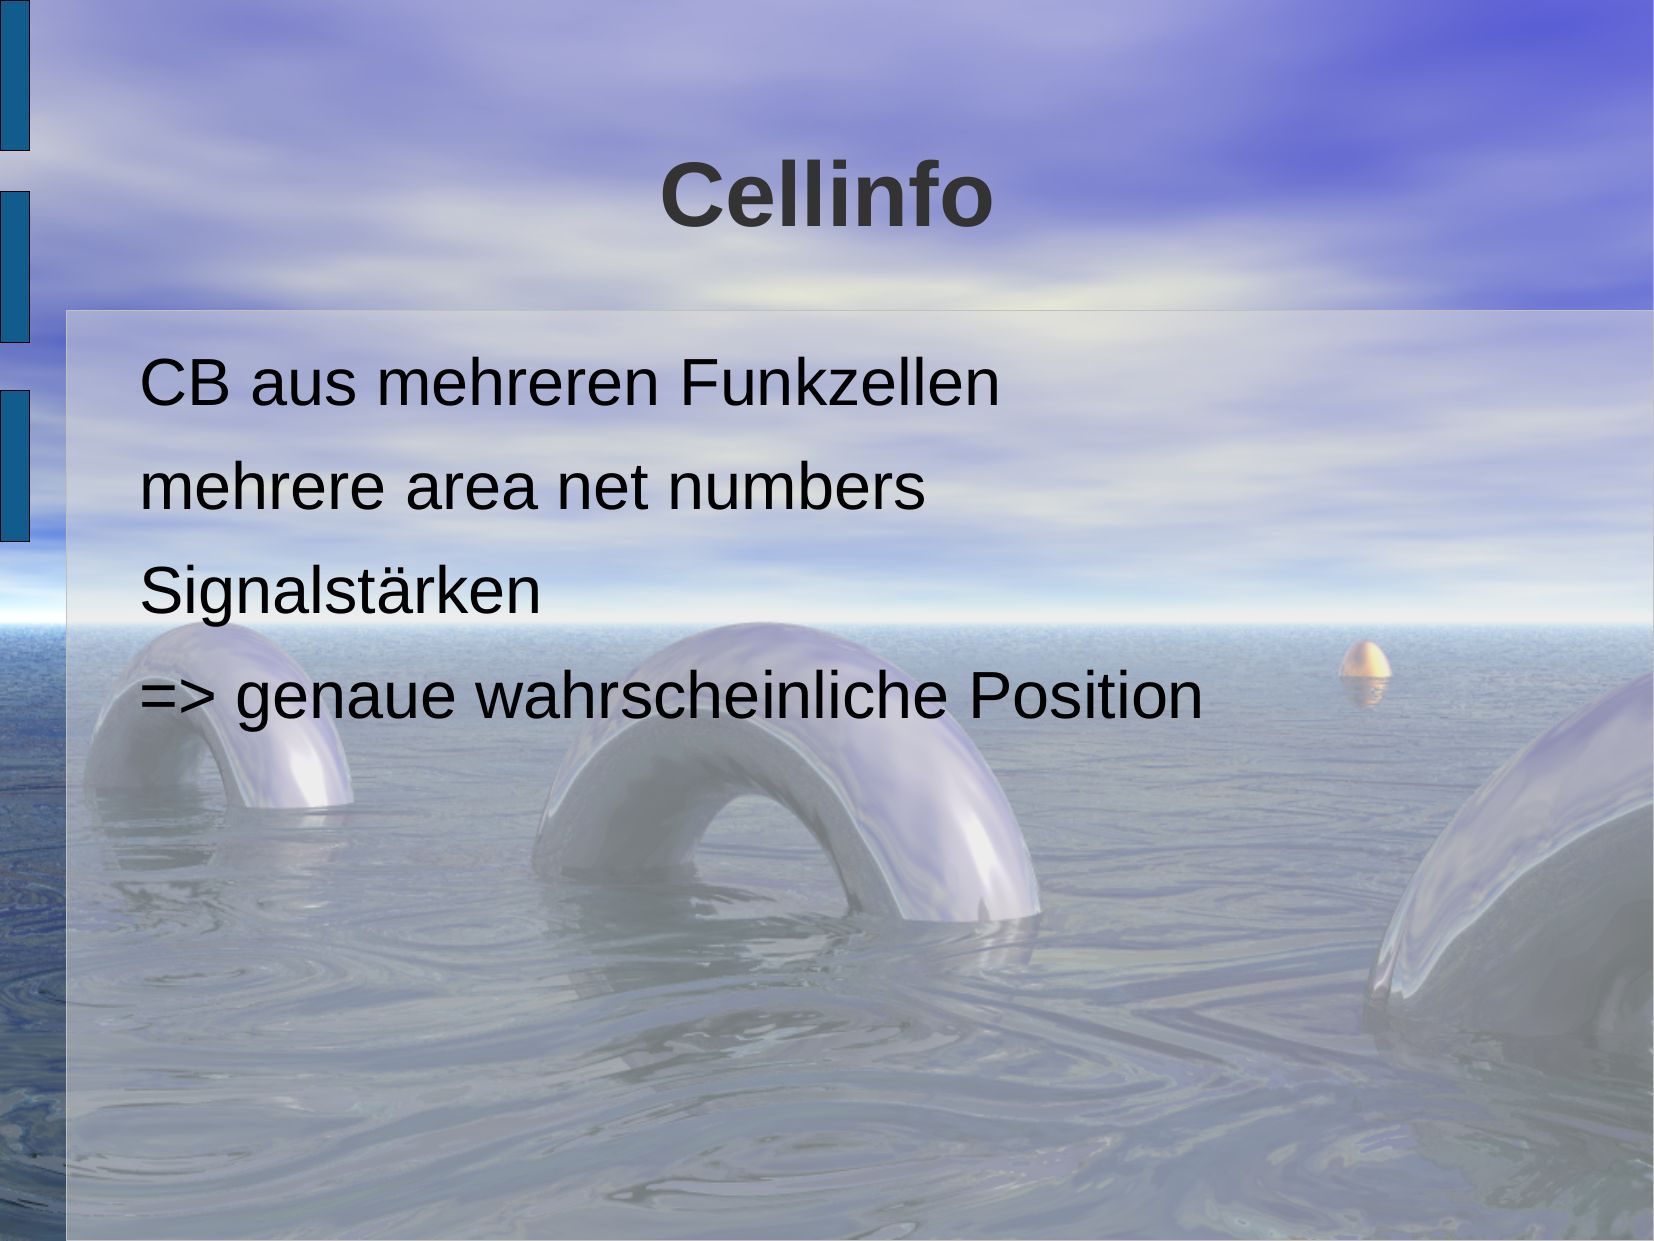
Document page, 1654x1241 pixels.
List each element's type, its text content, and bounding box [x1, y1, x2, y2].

list CB aus mehreren Funkzellen mehrere area net numbers Signalstärken => genaue wahrscheinliche Position [121, 344, 1534, 1127]
title Cellinfo [121, 91, 1534, 299]
picture [0, 0, 1654, 1241]
